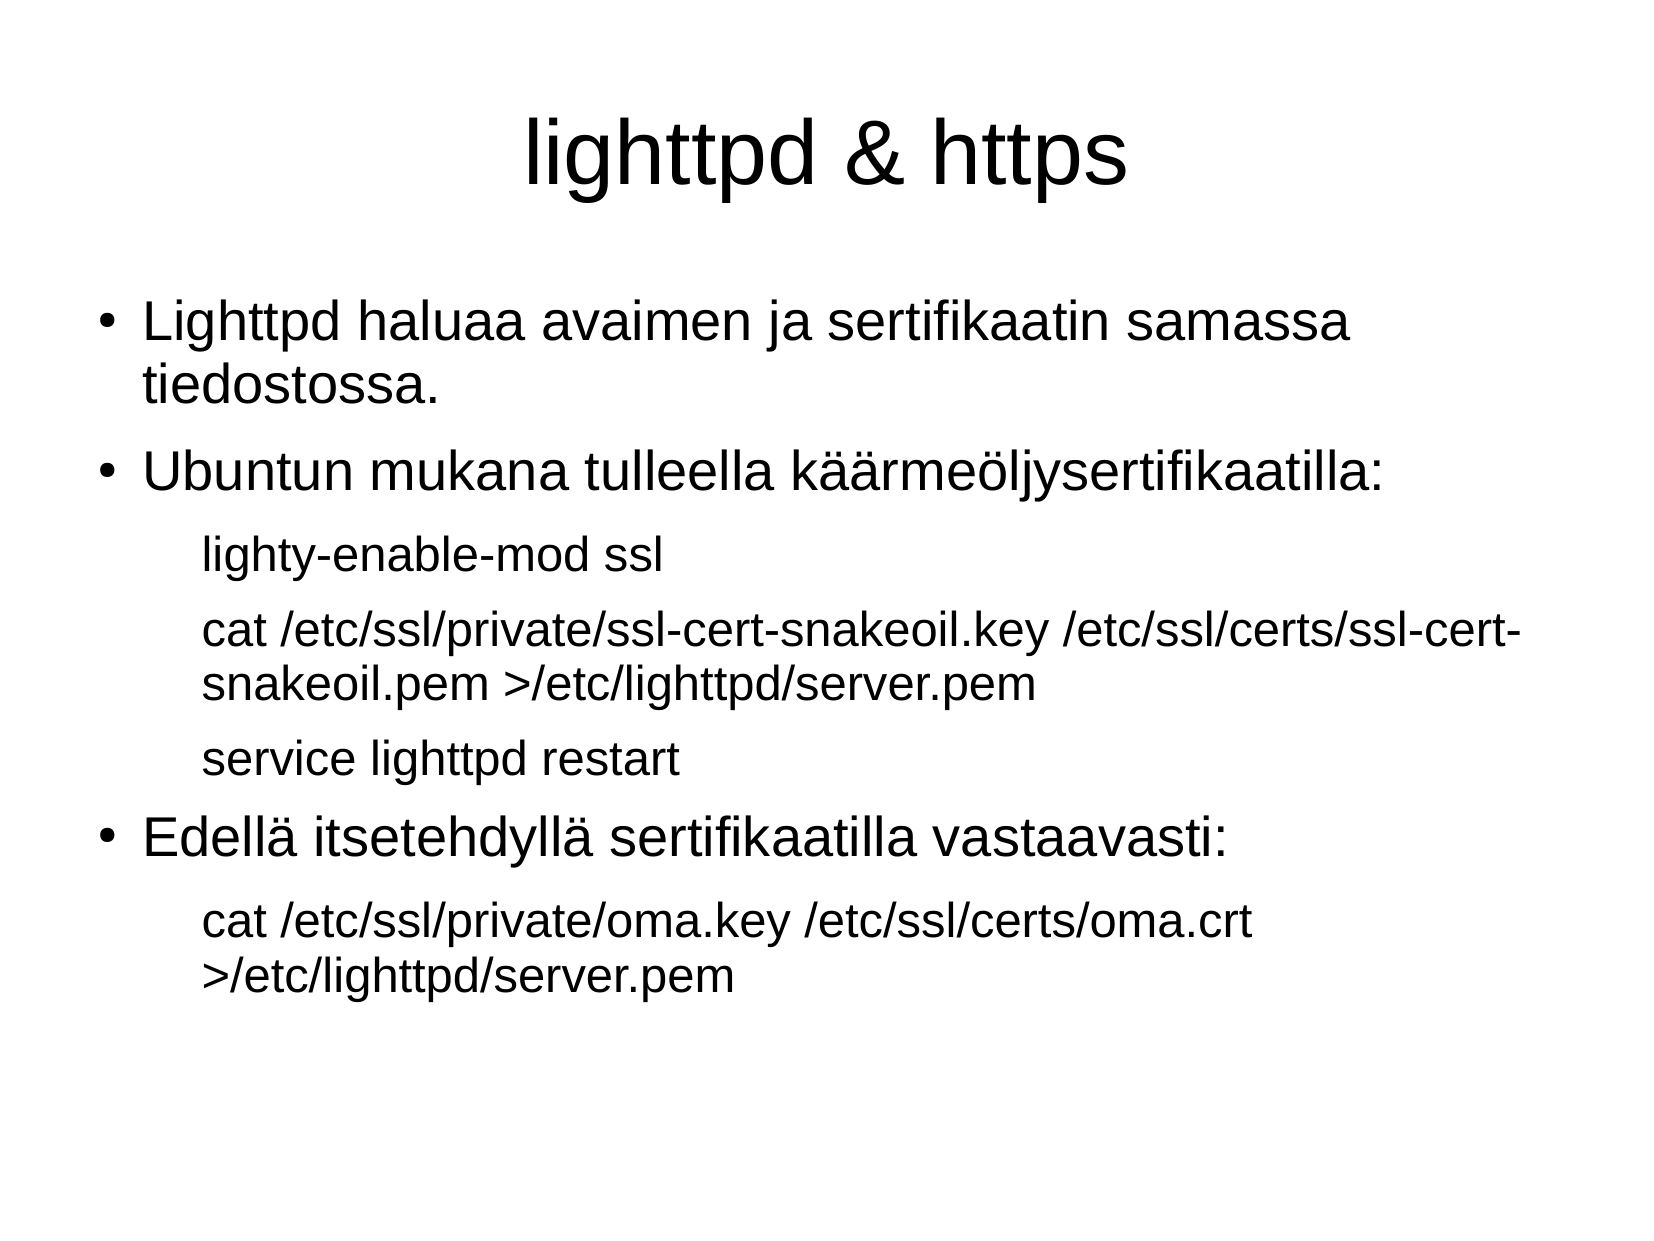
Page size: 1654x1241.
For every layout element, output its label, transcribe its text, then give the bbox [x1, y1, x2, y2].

title lighttpd & https [82, 49, 1571, 257]
list Lighttpd haluaa avaimen ja sertifikaatin samassa tiedostossa. Ubuntun mukana tulleella käärmeöljysertifikaatilla: lighty-enable-mod ssl cat /etc/ssl/private/ssl-cert-snakeoil.key /etc/ssl/certs/ssl-cert-snakeoil.pem >/etc/lighttpd/server.pem service lighttpd restart Edellä itsetehdyllä sertifikaatilla vastaavasti: cat /etc/ssl/private/oma.key /etc/ssl/certs/oma.crt >/etc/lighttpd/server.pem [82, 290, 1571, 1010]
